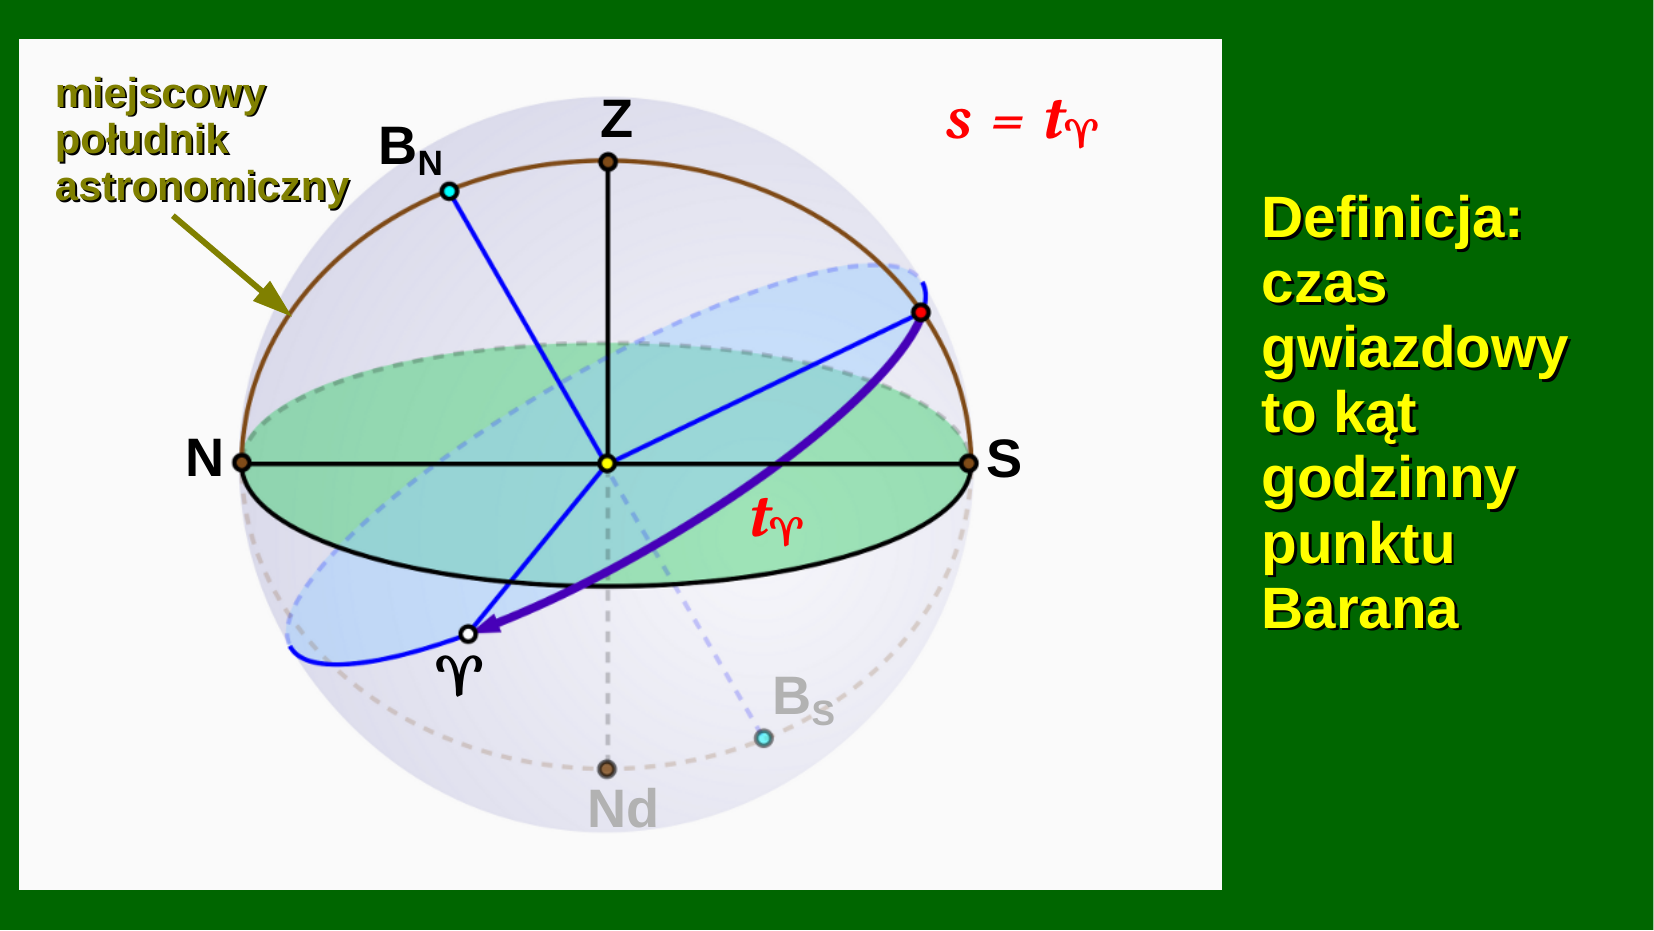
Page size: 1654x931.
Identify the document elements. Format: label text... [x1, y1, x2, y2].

text_box t♈ [730, 469, 819, 561]
text_box Nd [572, 770, 675, 847]
text_box Z [585, 81, 649, 157]
picture [19, 39, 1222, 890]
text_box miejscowy południk astronomiczny [40, 62, 365, 217]
text_box ♈ [421, 633, 500, 711]
text_box S [971, 420, 1038, 497]
text_box Definicja: czas gwiazdowy to kąt godzinny punktu Barana [1247, 177, 1610, 657]
text_box BS [757, 657, 850, 741]
text_box BN [365, 107, 458, 191]
text_box N [170, 419, 240, 496]
text_box s = t♈ [927, 71, 1131, 163]
